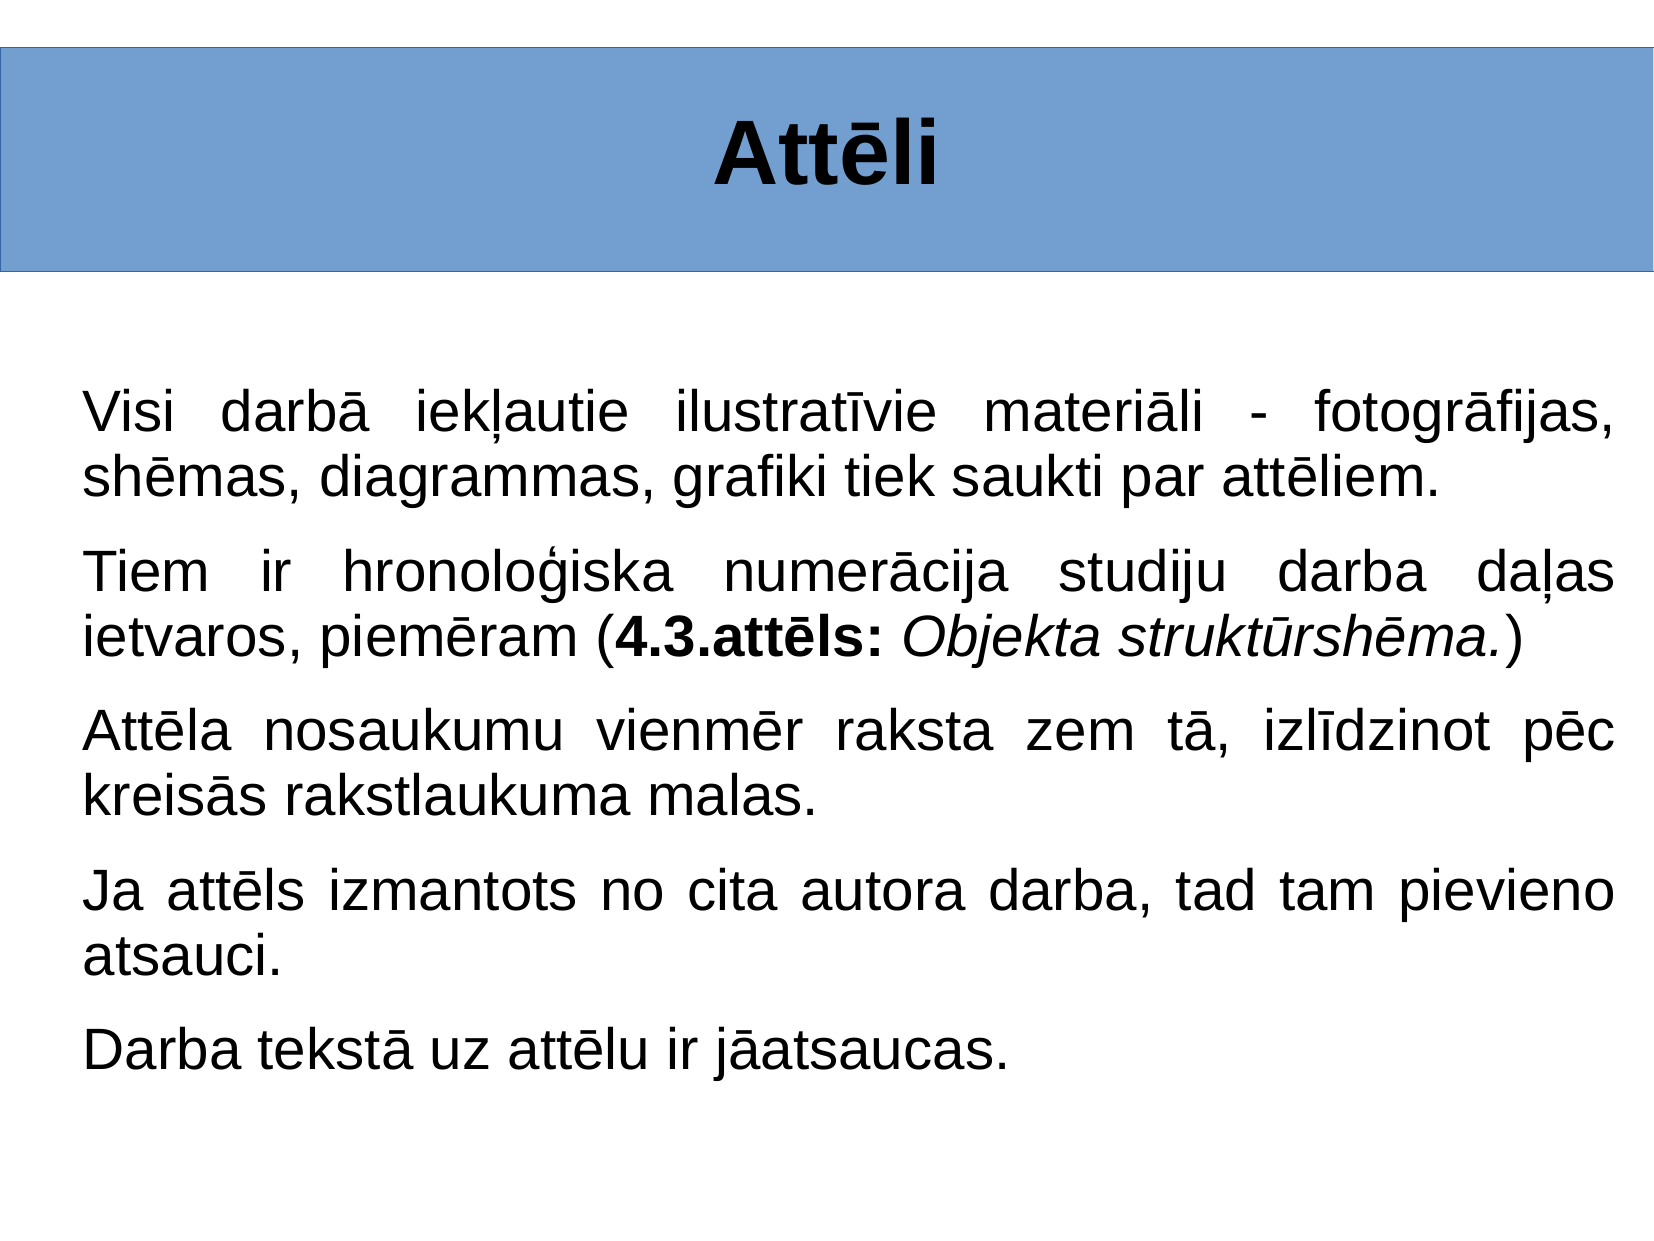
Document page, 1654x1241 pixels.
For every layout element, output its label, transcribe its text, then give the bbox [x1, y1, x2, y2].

list Visi darbā iekļautie ilustratīvie materiāli - fotogrāfijas, shēmas, diagrammas, grafiki tiek saukti par attēliem. Tiem ir hronoloģiska numerācija studiju darba daļas ietvaros, piemēram (4.3.attēls: Objekta struktūrshēma.) Attēla nosaukumu vienmēr raksta zem tā, izlīdzinot pēc kreisās rakstlaukuma malas. Ja attēls izmantots no cita autora darba, tad tam pievieno atsauci. Darba tekstā uz attēlu ir jāatsaucas. [82, 378, 1619, 1099]
title Attēli [82, 49, 1571, 257]
text_box [0, 47, 1654, 272]
